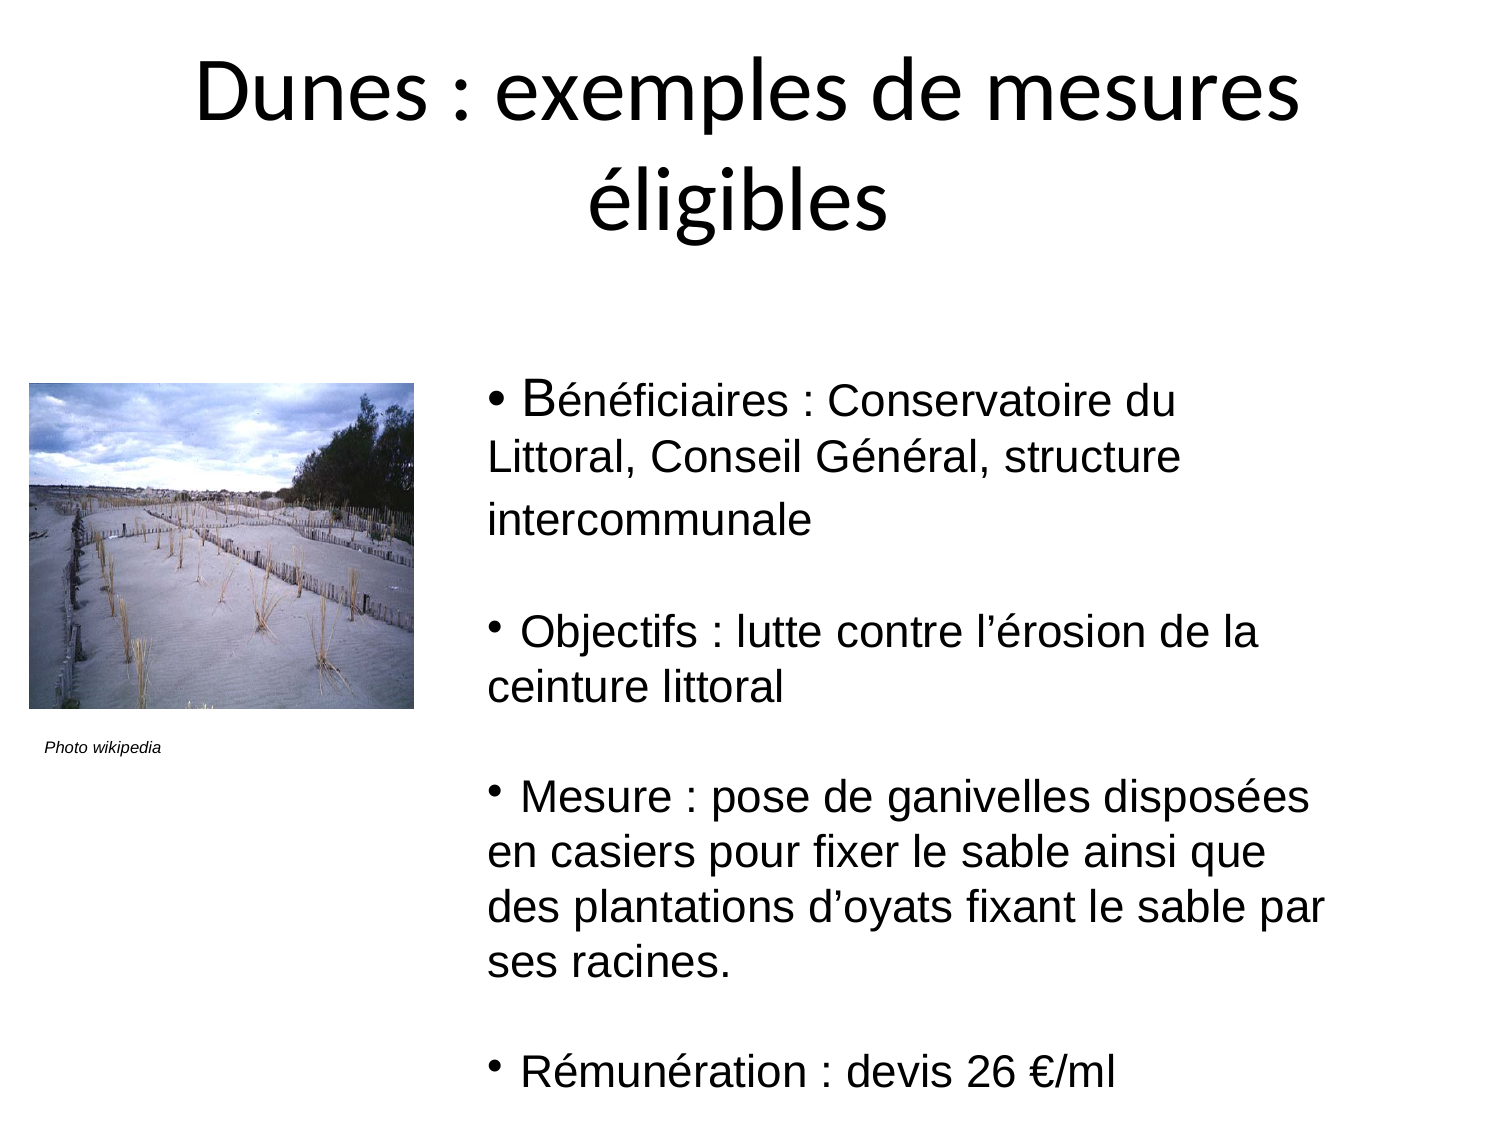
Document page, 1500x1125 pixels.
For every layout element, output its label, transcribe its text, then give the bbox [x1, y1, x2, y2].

title Dunes : exemples de mesures éligibles [75, 21, 1423, 257]
picture [29, 383, 414, 709]
text_box Photo wikipedia [29, 729, 278, 765]
text_box • Bénéficiaires : Conservatoire du Littoral, Conseil Général, structure intercommunale Objectifs : lutte contre l’érosion de la ceinture littoral Mesure : pose de ganivelles disposées en casiers pour fixer le sable ainsi que des plantations d’oyats fixant le sable par ses racines. Rémunération : devis 26 €/ml [472, 354, 1358, 1104]
